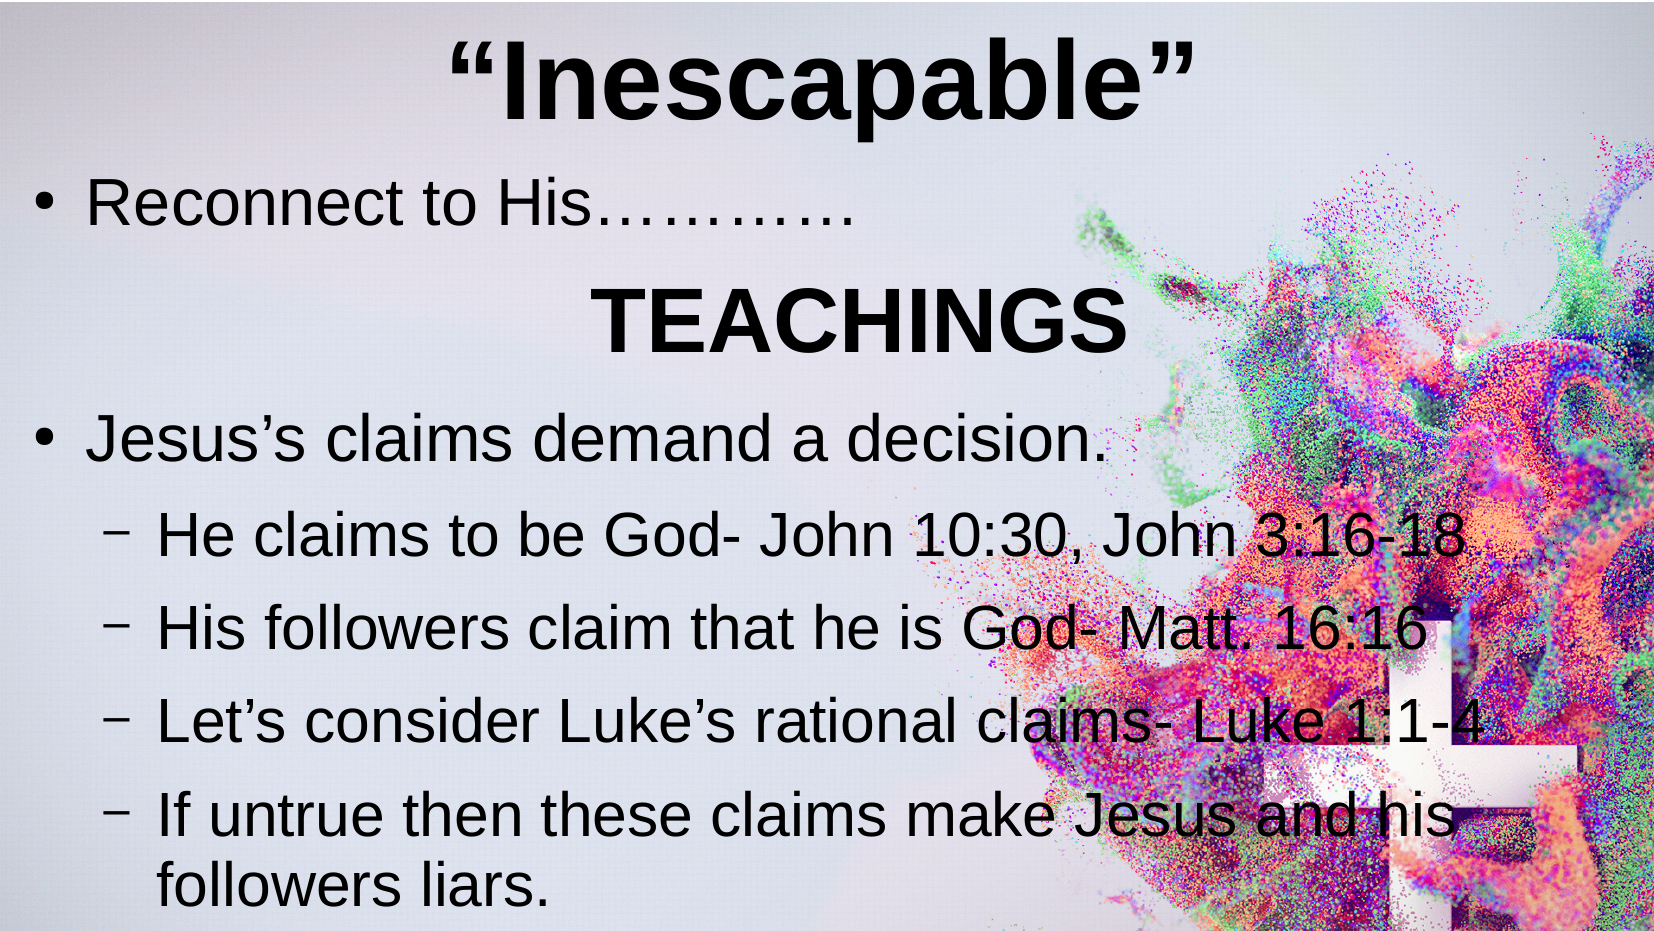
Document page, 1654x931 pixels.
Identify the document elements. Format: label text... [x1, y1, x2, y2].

title “Inescapable” [78, 2, 1567, 158]
list Reconnect to His………… TEACHINGS Jesus’s claims demand a decision. He claims to be God- John 10:30, John 3:16-18 His followers claim that he is God- Matt. 16:16 Let’s consider Luke’s rational claims- Luke 1:1-4 If untrue then these claims make Jesus and his followers liars. [15, 165, 1636, 931]
picture [0, 2, 1654, 931]
